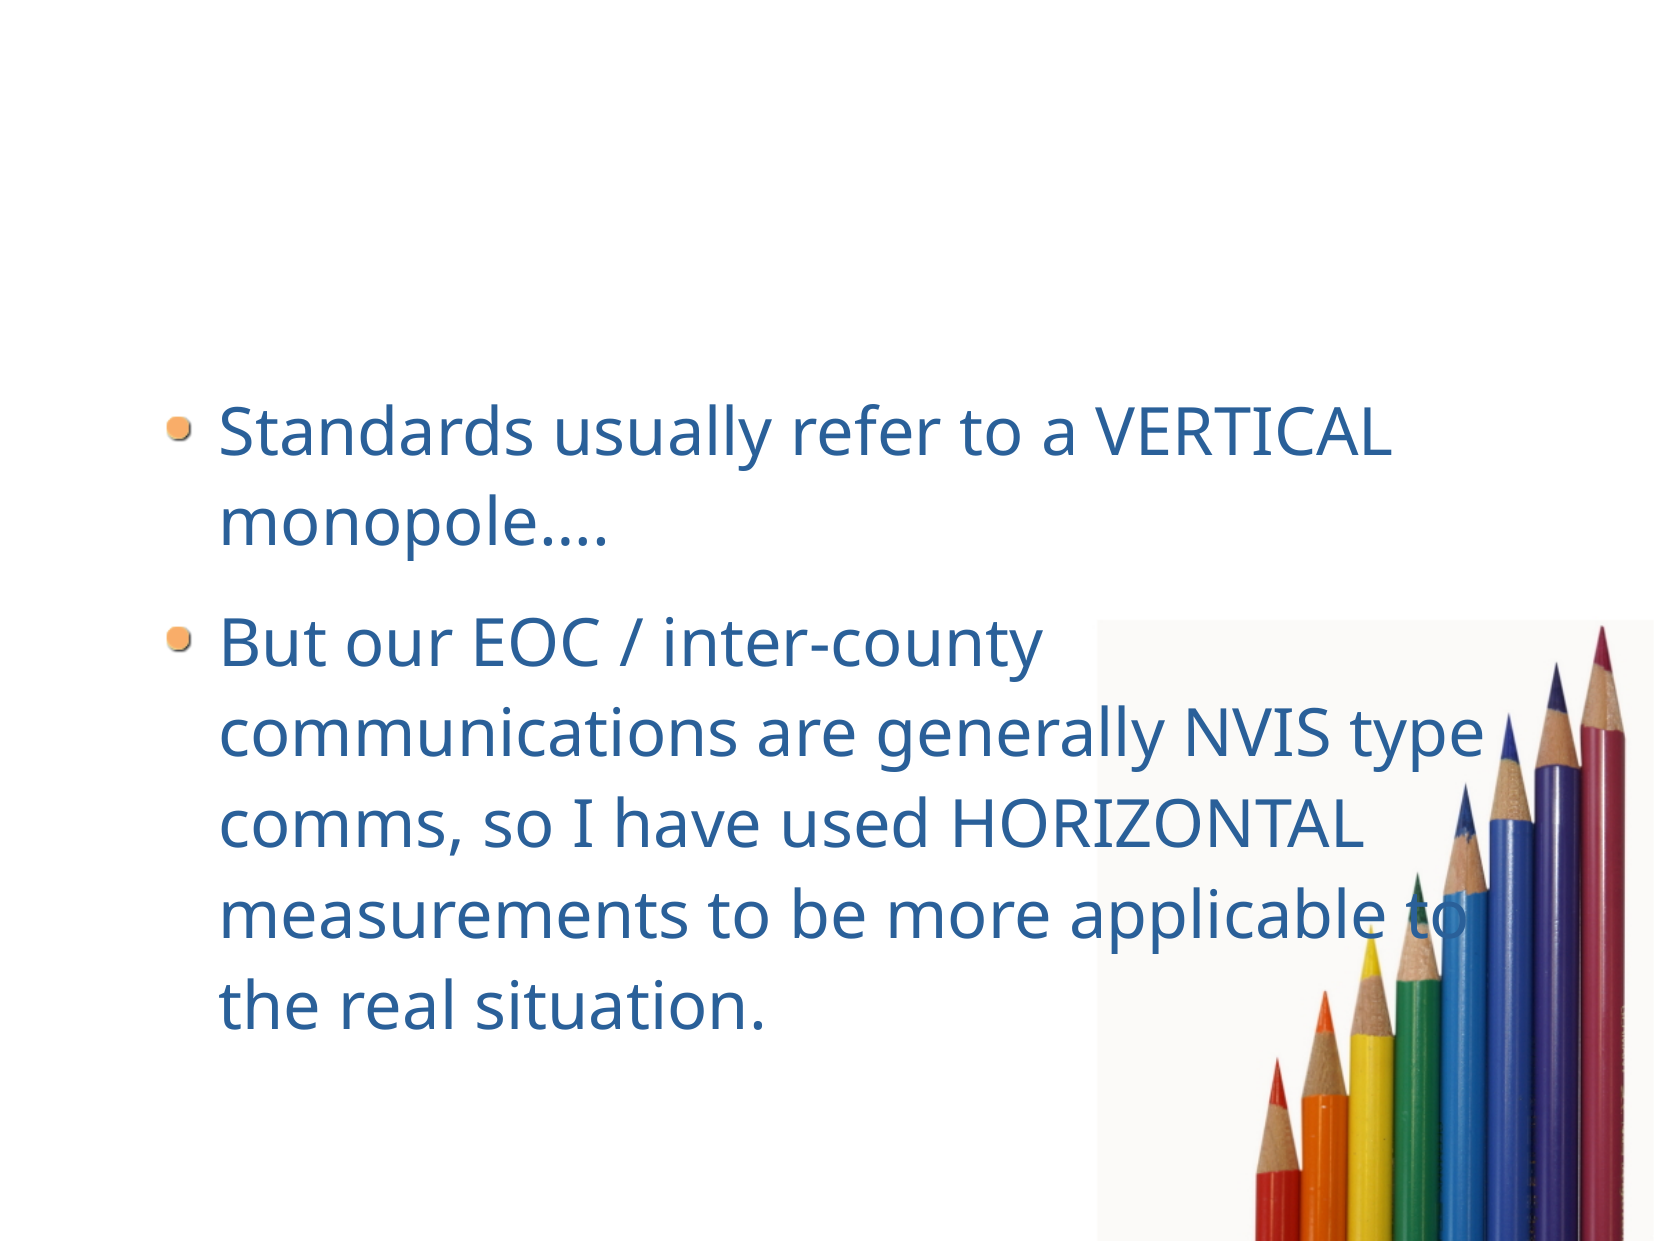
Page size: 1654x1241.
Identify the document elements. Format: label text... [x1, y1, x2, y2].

picture [0, 0, 1654, 1241]
list Standards usually refer to a VERTICAL monopole…. But our EOC / inter-county communications are generally NVIS type comms, so I have used HORIZONTAL measurements to be more applicable to the real situation. [147, 383, 1506, 1104]
